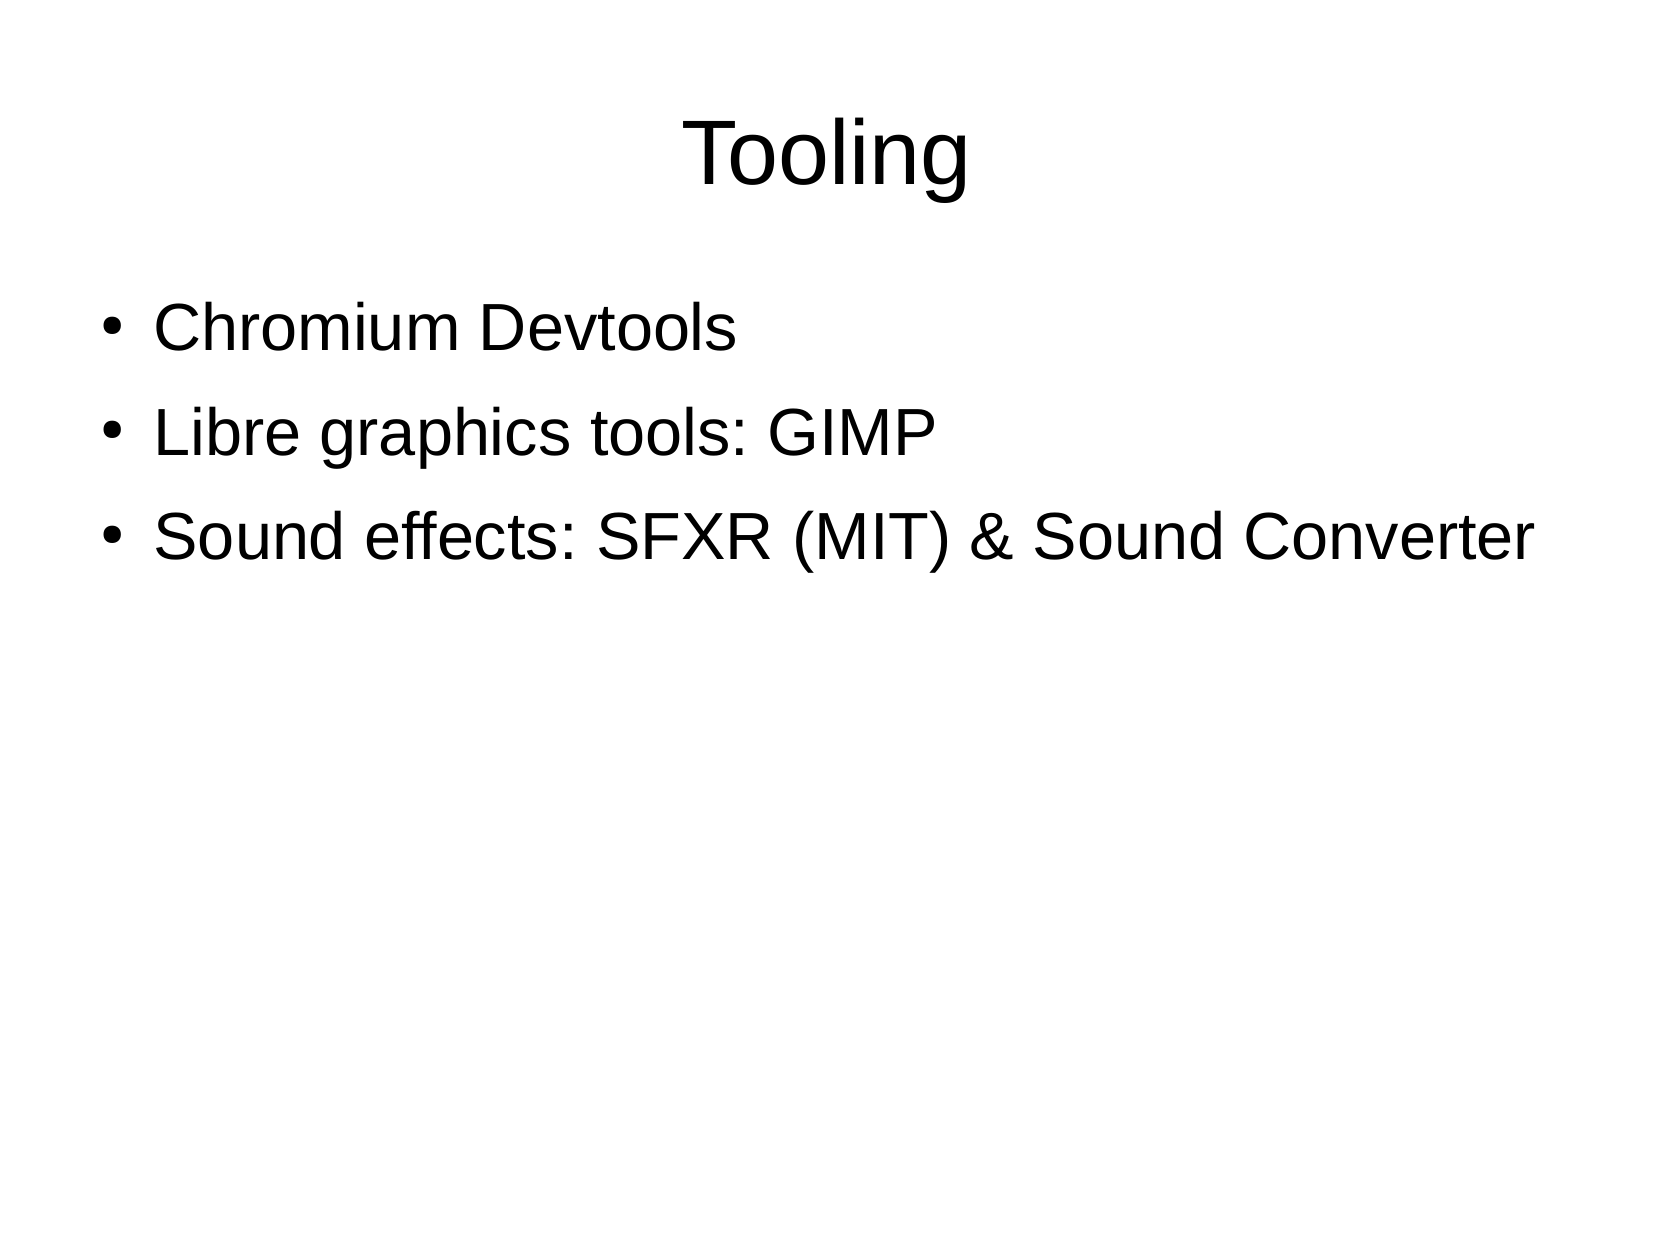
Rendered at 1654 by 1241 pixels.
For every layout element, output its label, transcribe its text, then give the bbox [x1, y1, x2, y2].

title Tooling [82, 49, 1571, 257]
list Chromium Devtools Libre graphics tools: GIMP Sound effects: SFXR (MIT) & Sound Converter [82, 290, 1571, 1010]
